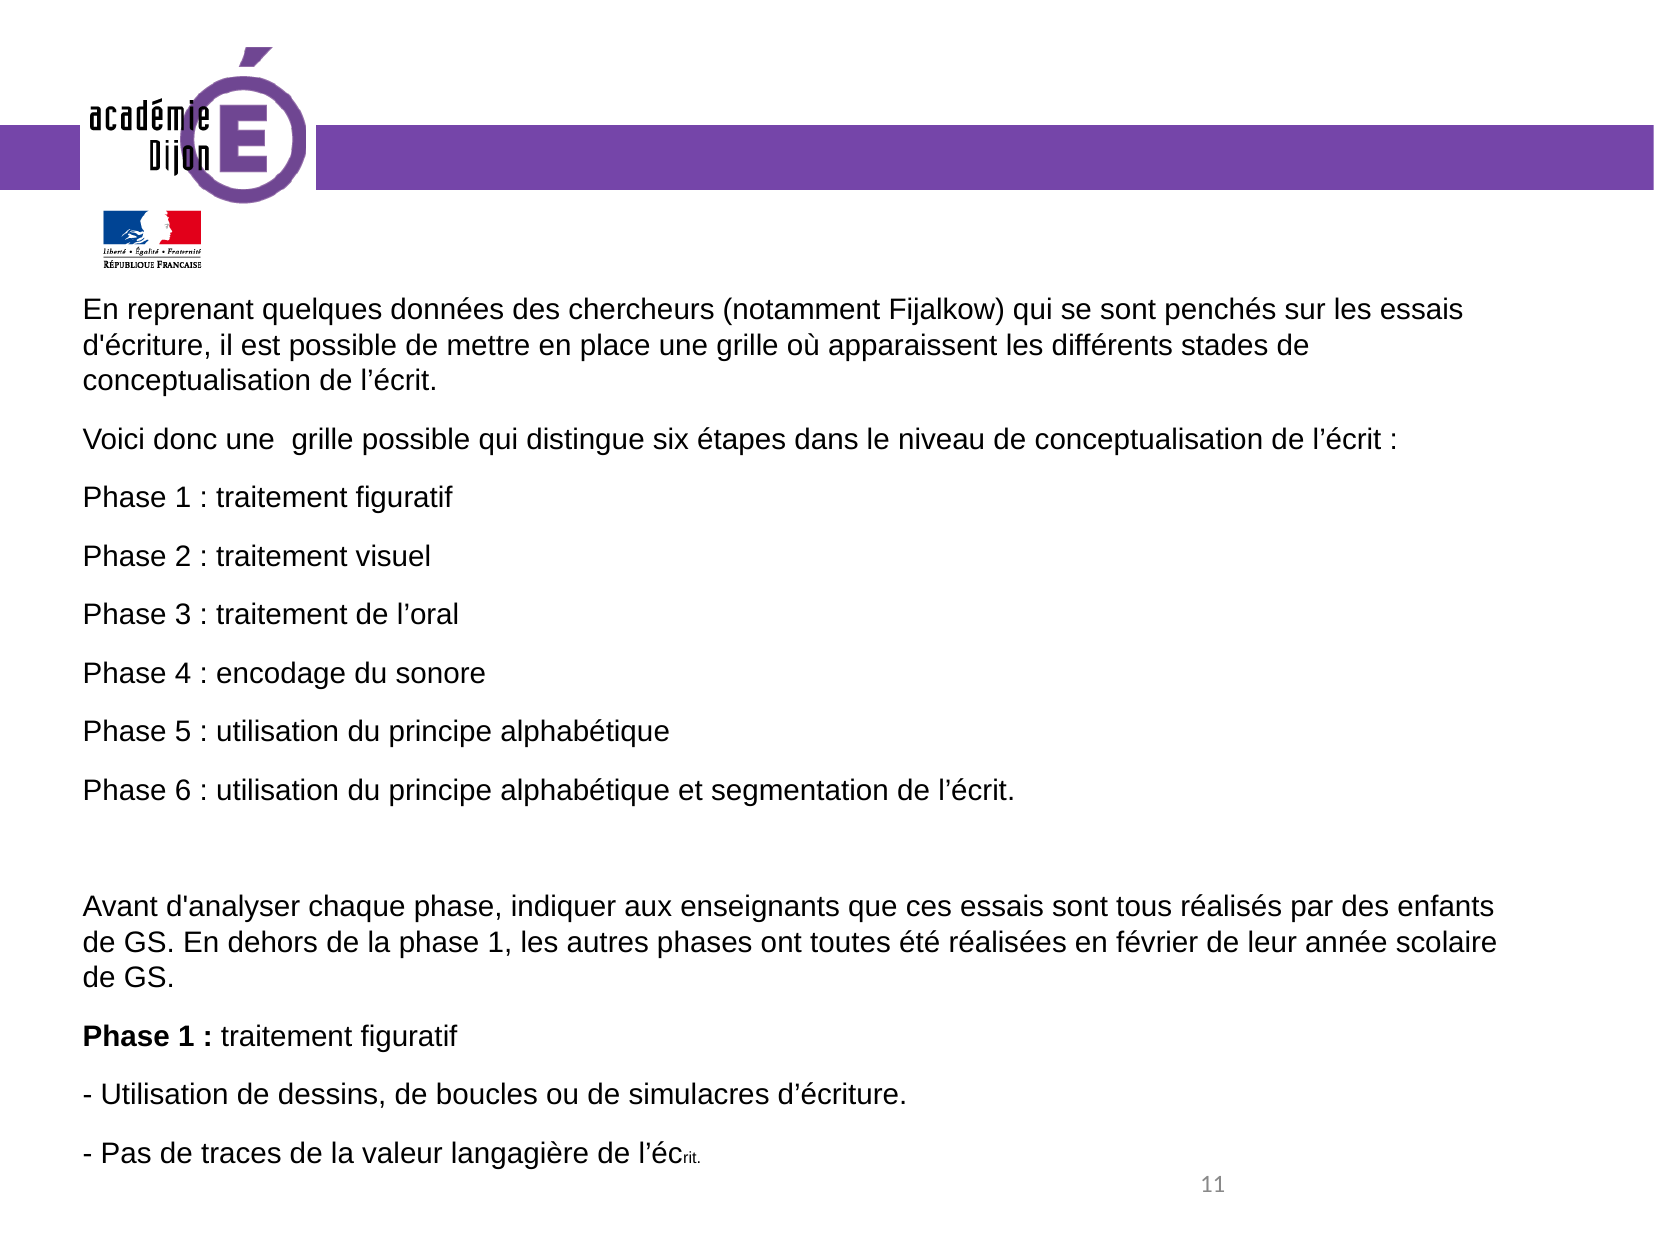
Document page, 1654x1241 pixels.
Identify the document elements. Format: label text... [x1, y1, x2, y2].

list En reprenant quelques données des chercheurs (notamment Fijalkow) qui se sont penchés sur les essais d'écriture, il est possible de mettre en place une grille où apparaissent les différents stades de conceptualisation de l’écrit. Voici donc une grille possible qui distingue six étapes dans le niveau de conceptualisation de l’écrit : Phase 1 : traitement figuratif Phase 2 : traitement visuel Phase 3 : traitement de l’oral Phase 4 : encodage du sonore Phase 5 : utilisation du principe alphabétique Phase 6 : utilisation du principe alphabétique et segmentation de l’écrit. Avant d'analyser chaque phase, indiquer aux enseignants que ces essais sont tous réalisés par des enfants de GS. En dehors de la phase 1, les autres phases ont toutes été réalisées en février de leur année scolaire de GS. Phase 1 : traitement figuratif - Utilisation de dessins, de boucles ou de simulacres d’écriture. - Pas de traces de la valeur langagière de l’écrit. [82, 290, 1536, 1182]
picture [90, 47, 306, 268]
